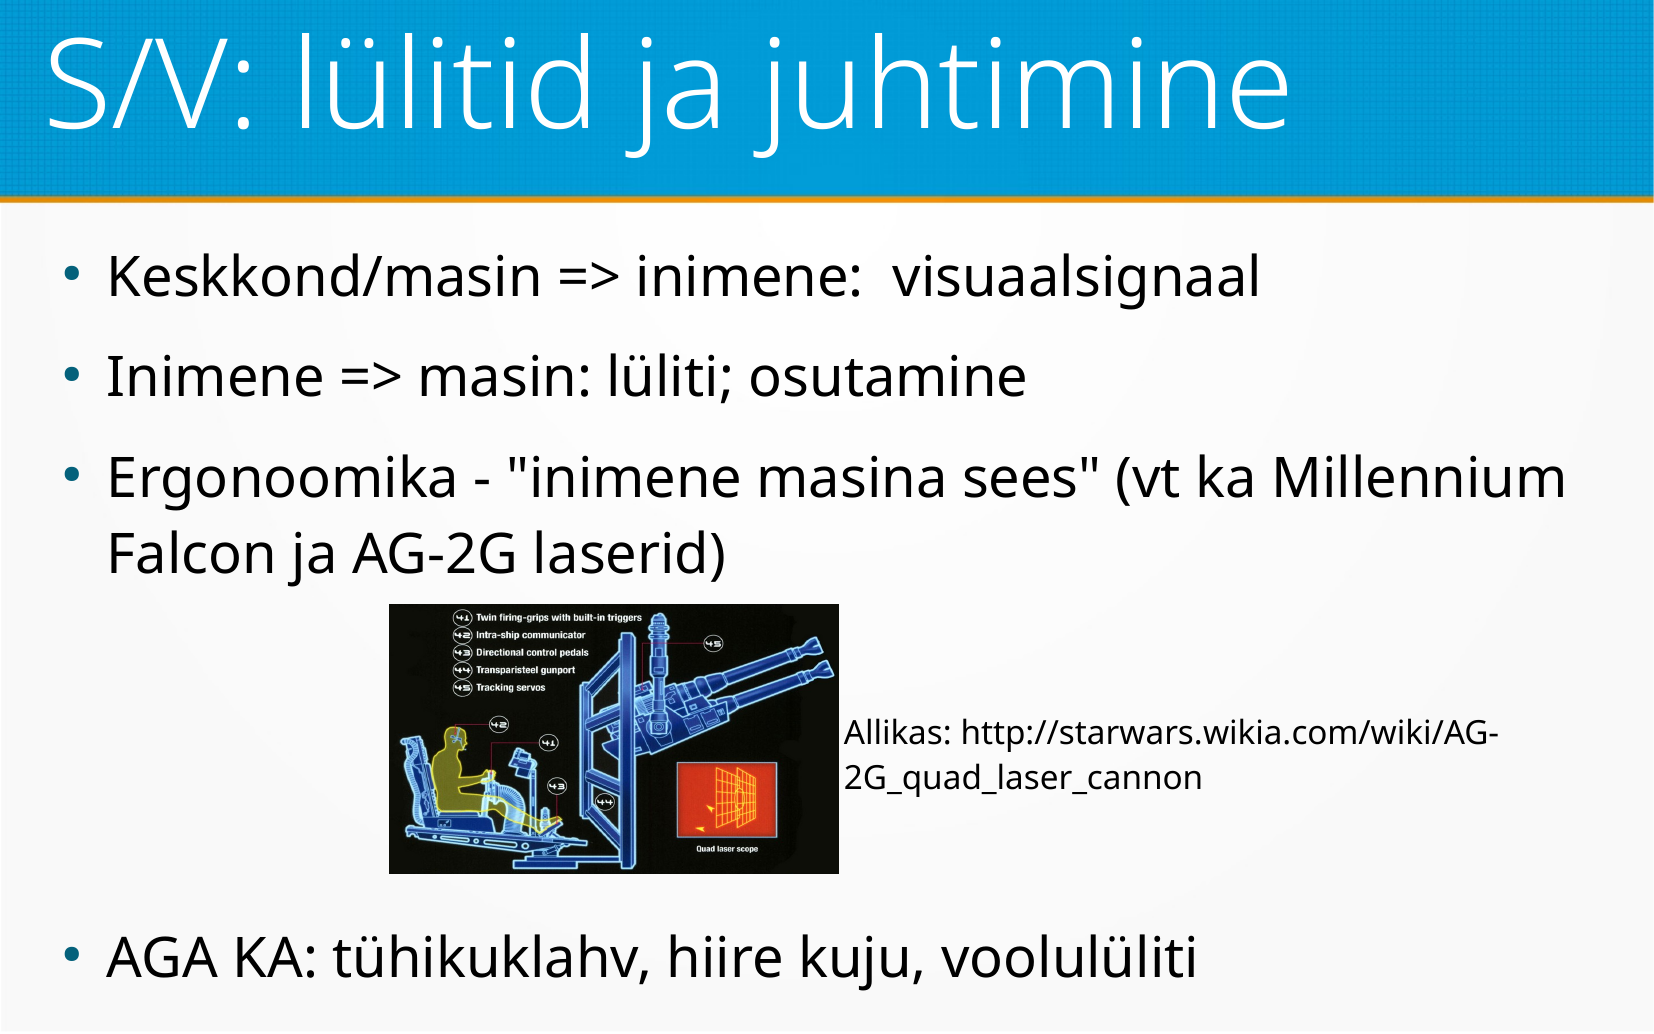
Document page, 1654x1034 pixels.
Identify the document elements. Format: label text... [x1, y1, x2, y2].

title S/V: lülitid ja juhtimine [43, 0, 1619, 166]
text_box Allikas: http://starwars.wikia.com/wiki/AG-2G_quad_laser_cannon [838, 673, 1546, 836]
list Keskkond/masin => inimene: visuaalsignaal Inimene => masin: lüliti; osutamine Ergonoomika - "inimene masina sees" (vt ka Millennium Falcon ja AG-2G laserid) AGA KA: tühikuklahv, hiire kuju, voolulüliti [47, 236, 1607, 1002]
picture [0, 195, 1654, 1034]
